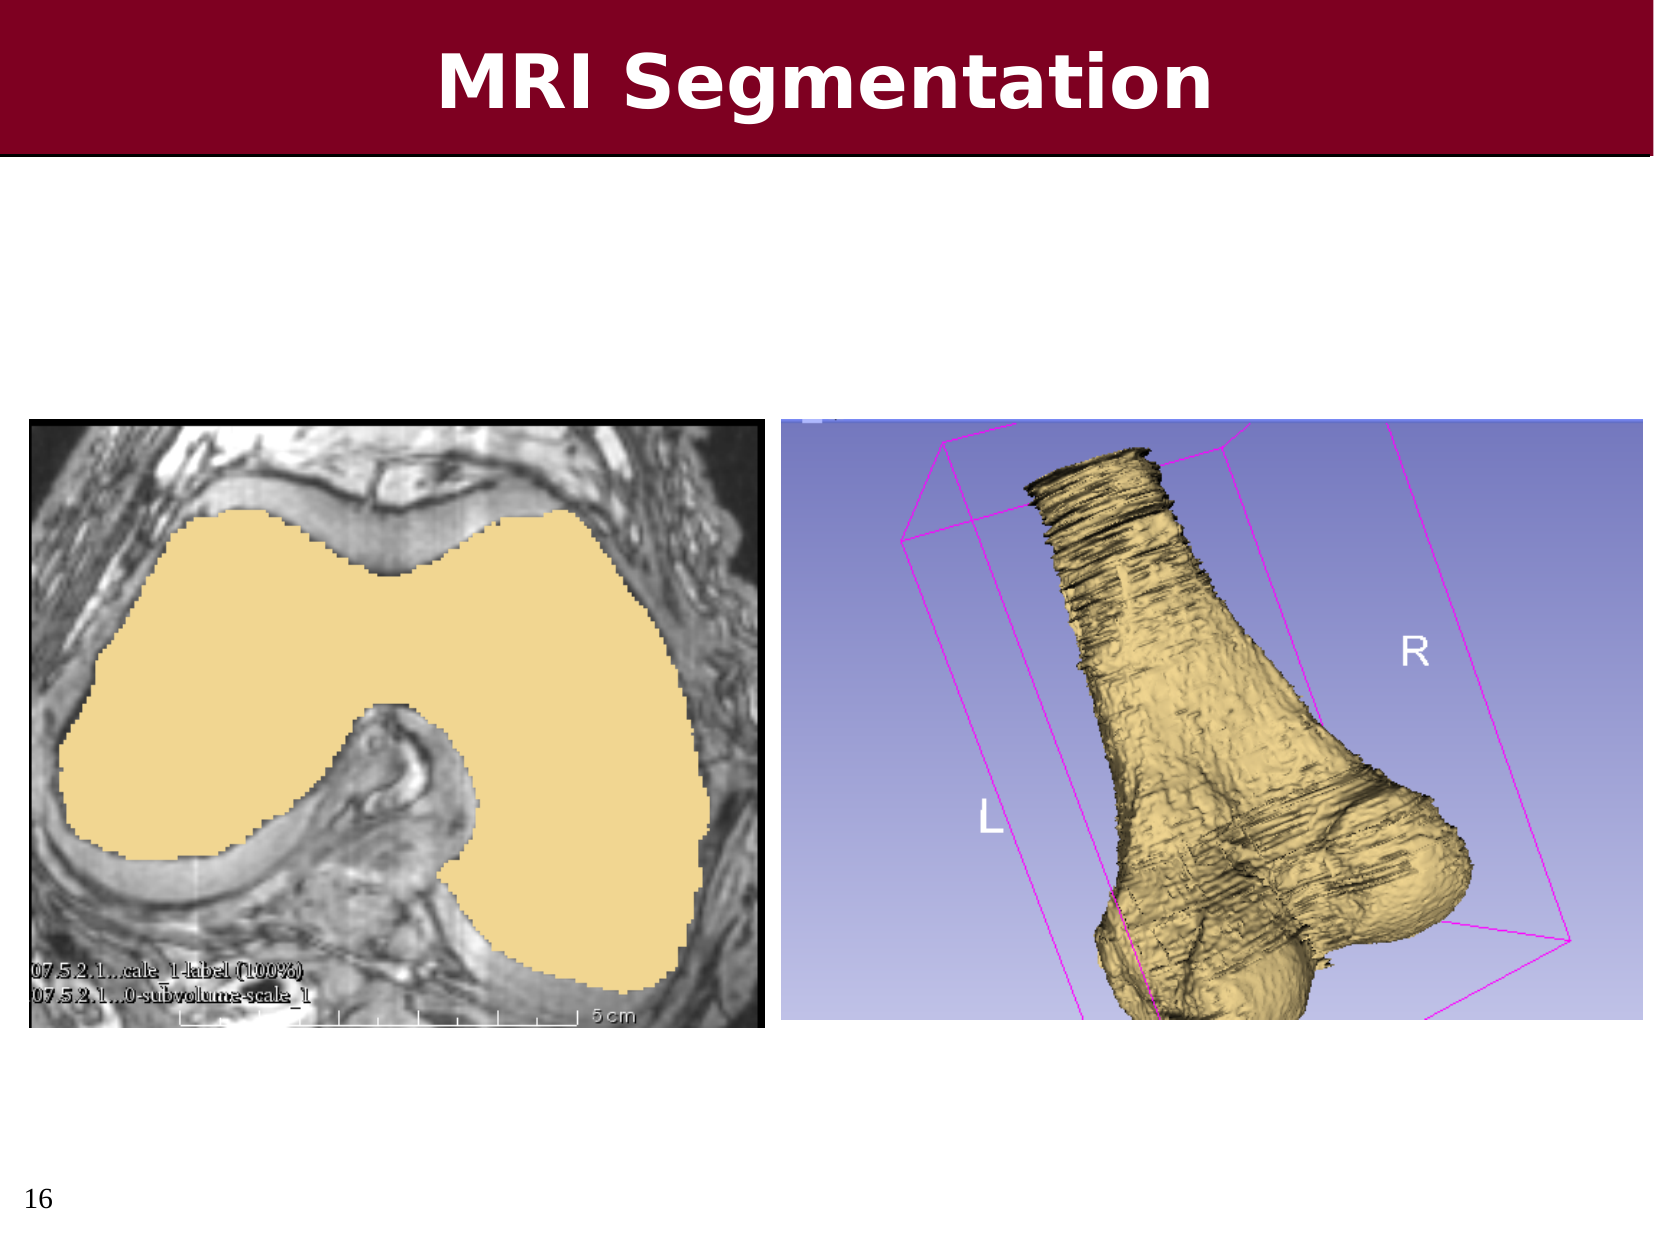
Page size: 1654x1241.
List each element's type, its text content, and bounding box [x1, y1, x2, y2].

text_box MRI Segmentation [0, 31, 1651, 134]
picture [29, 419, 765, 1028]
text_box [0, 0, 1654, 156]
picture [781, 419, 1643, 1020]
